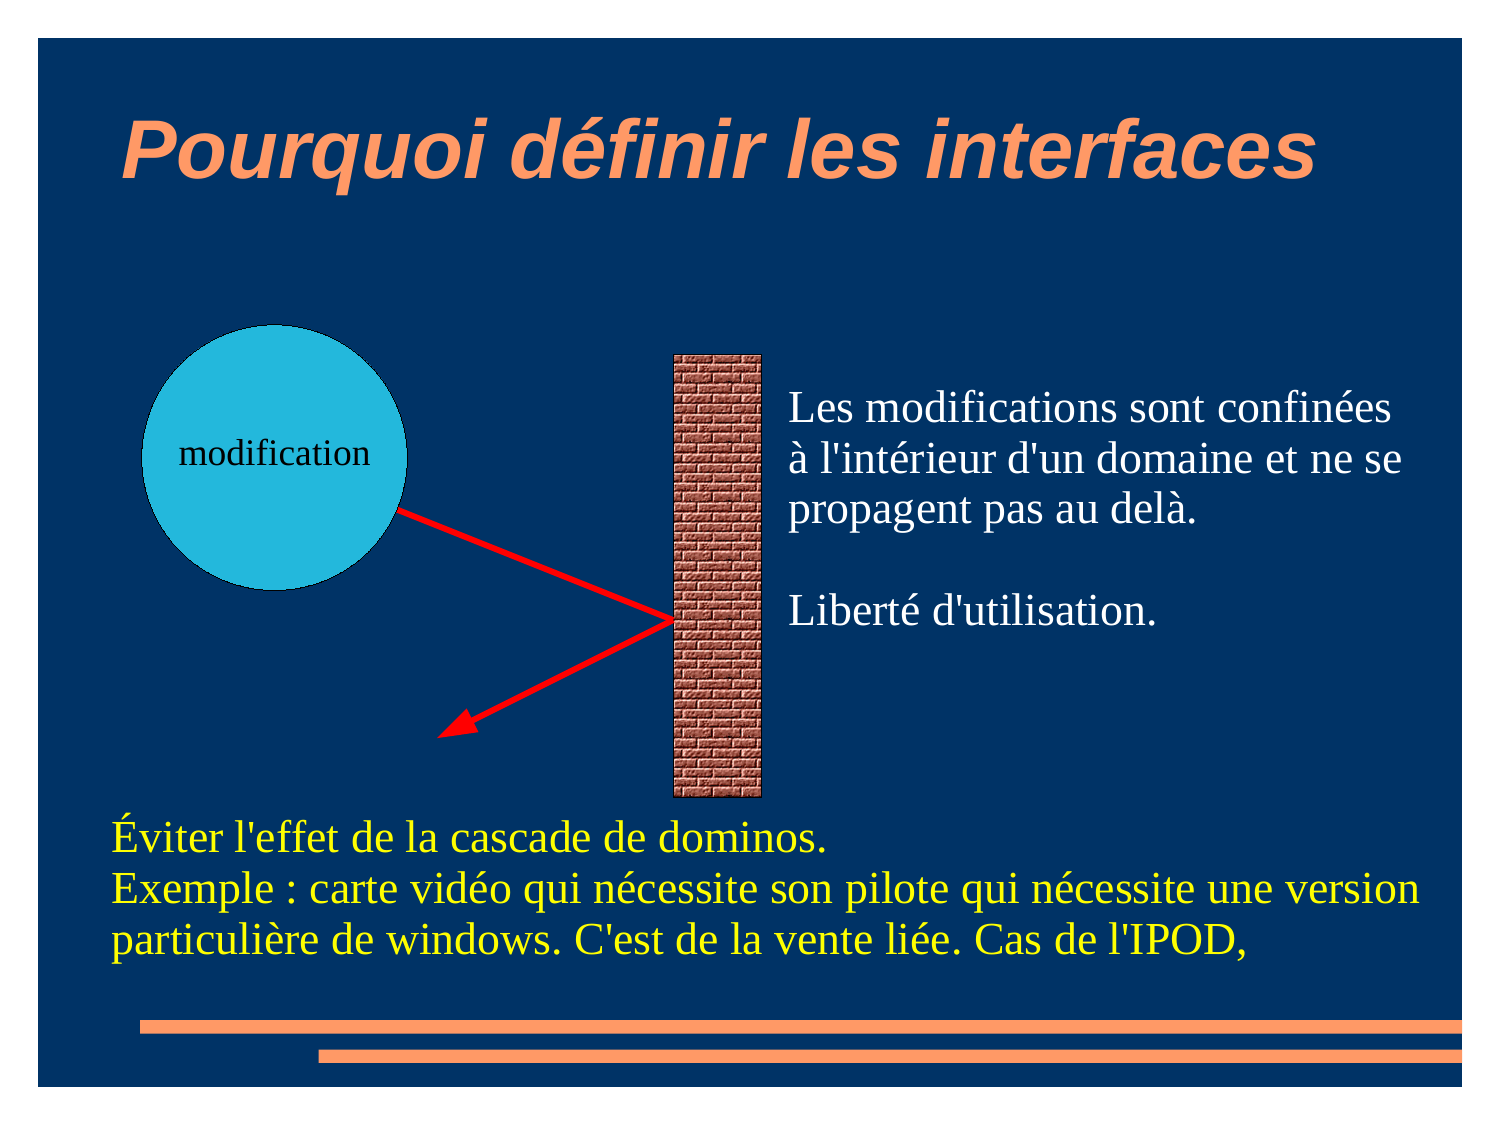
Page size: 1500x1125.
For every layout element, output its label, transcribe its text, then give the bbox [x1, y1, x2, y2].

text_box [146, 494, 403, 591]
text_box Les modifications sont confinées à l'intérieur d'un domaine et ne se propagent pas au delà. Liberté d'utilisation. [788, 381, 1439, 794]
text_box [144, 324, 405, 432]
title Pourquoi définir les interfaces [121, 46, 1500, 254]
text_box [673, 354, 762, 798]
text_box modification [141, 432, 408, 494]
text_box Éviter l'effet de la cascade de dominos. Exemple : carte vidéo qui nécessite son pilote qui nécessite une version particulière de windows. C'est de la vente liée. Cas de l'IPOD, [111, 811, 1500, 1037]
